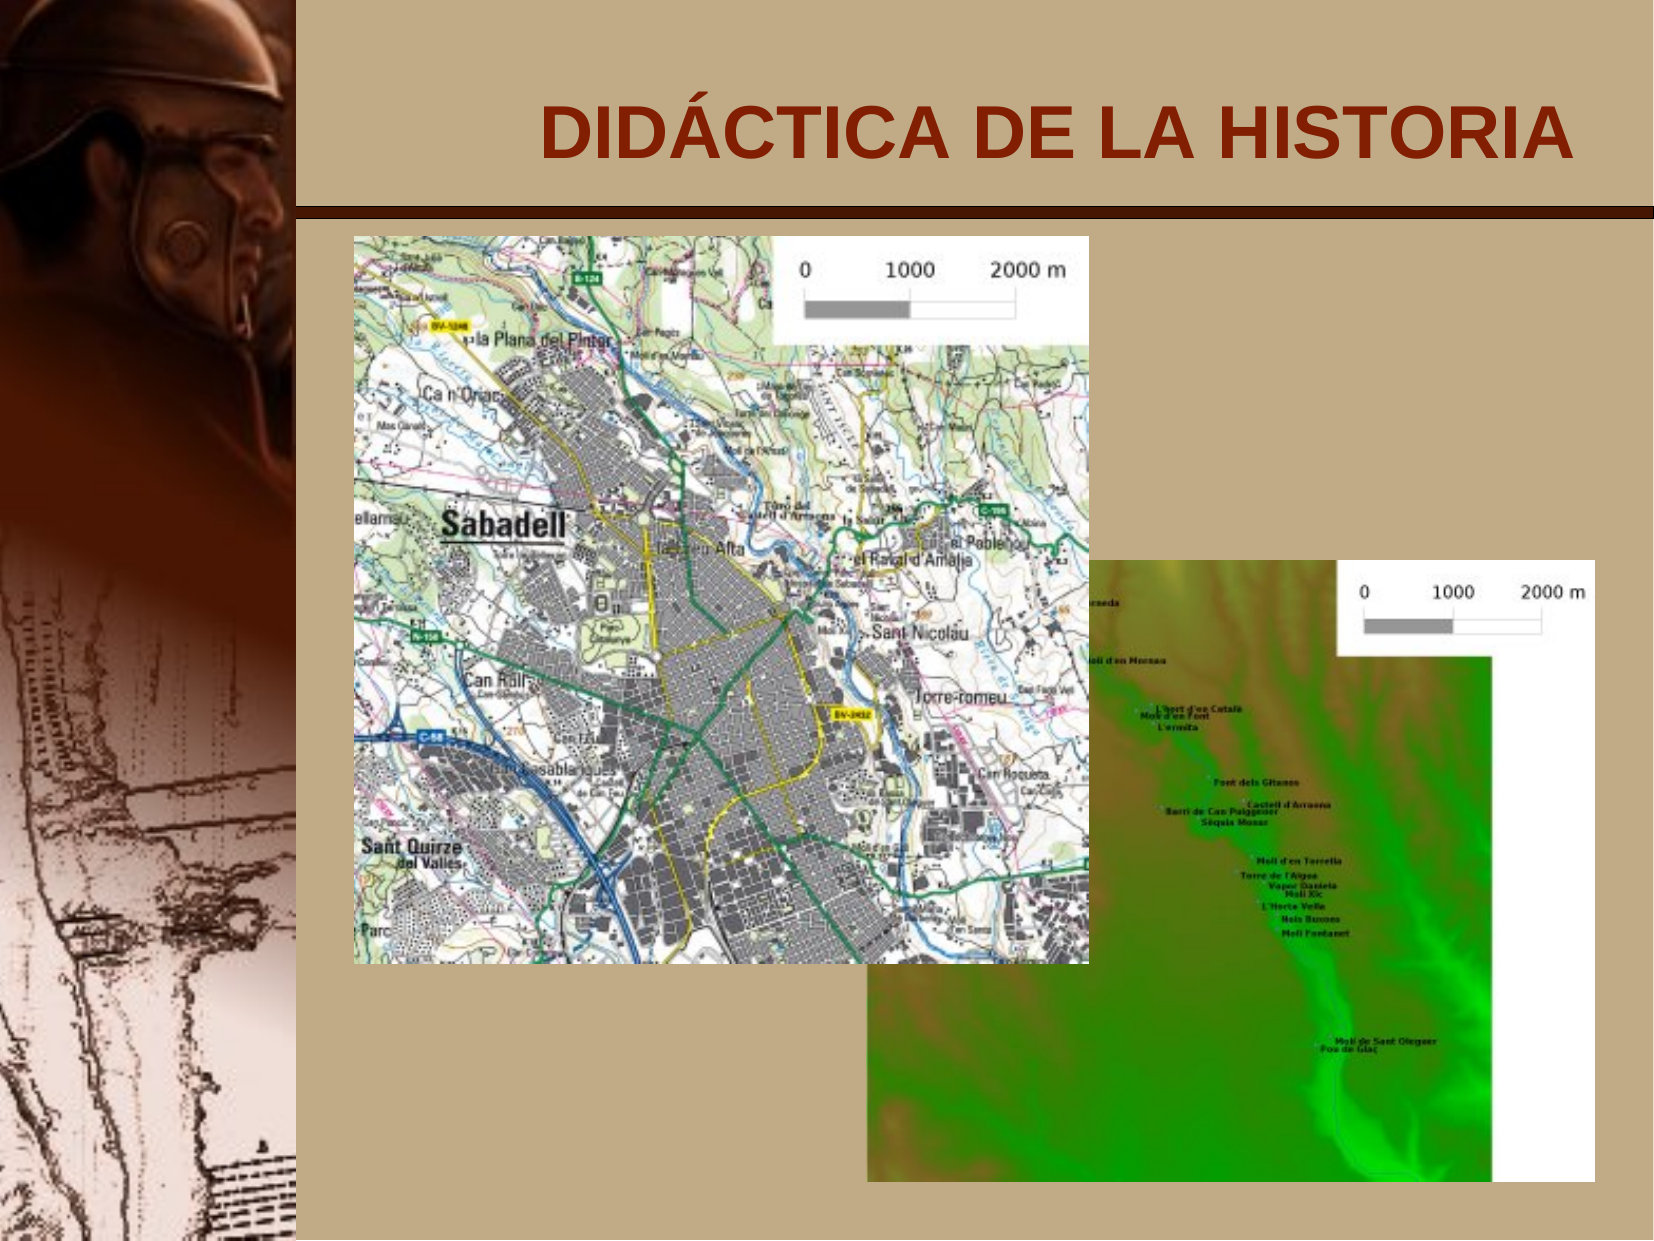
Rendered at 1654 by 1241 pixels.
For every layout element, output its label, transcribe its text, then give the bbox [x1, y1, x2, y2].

picture [0, 0, 296, 1241]
title DIDÁCTICA DE LA HISTORIA [88, 36, 1577, 230]
picture [354, 236, 1595, 1182]
